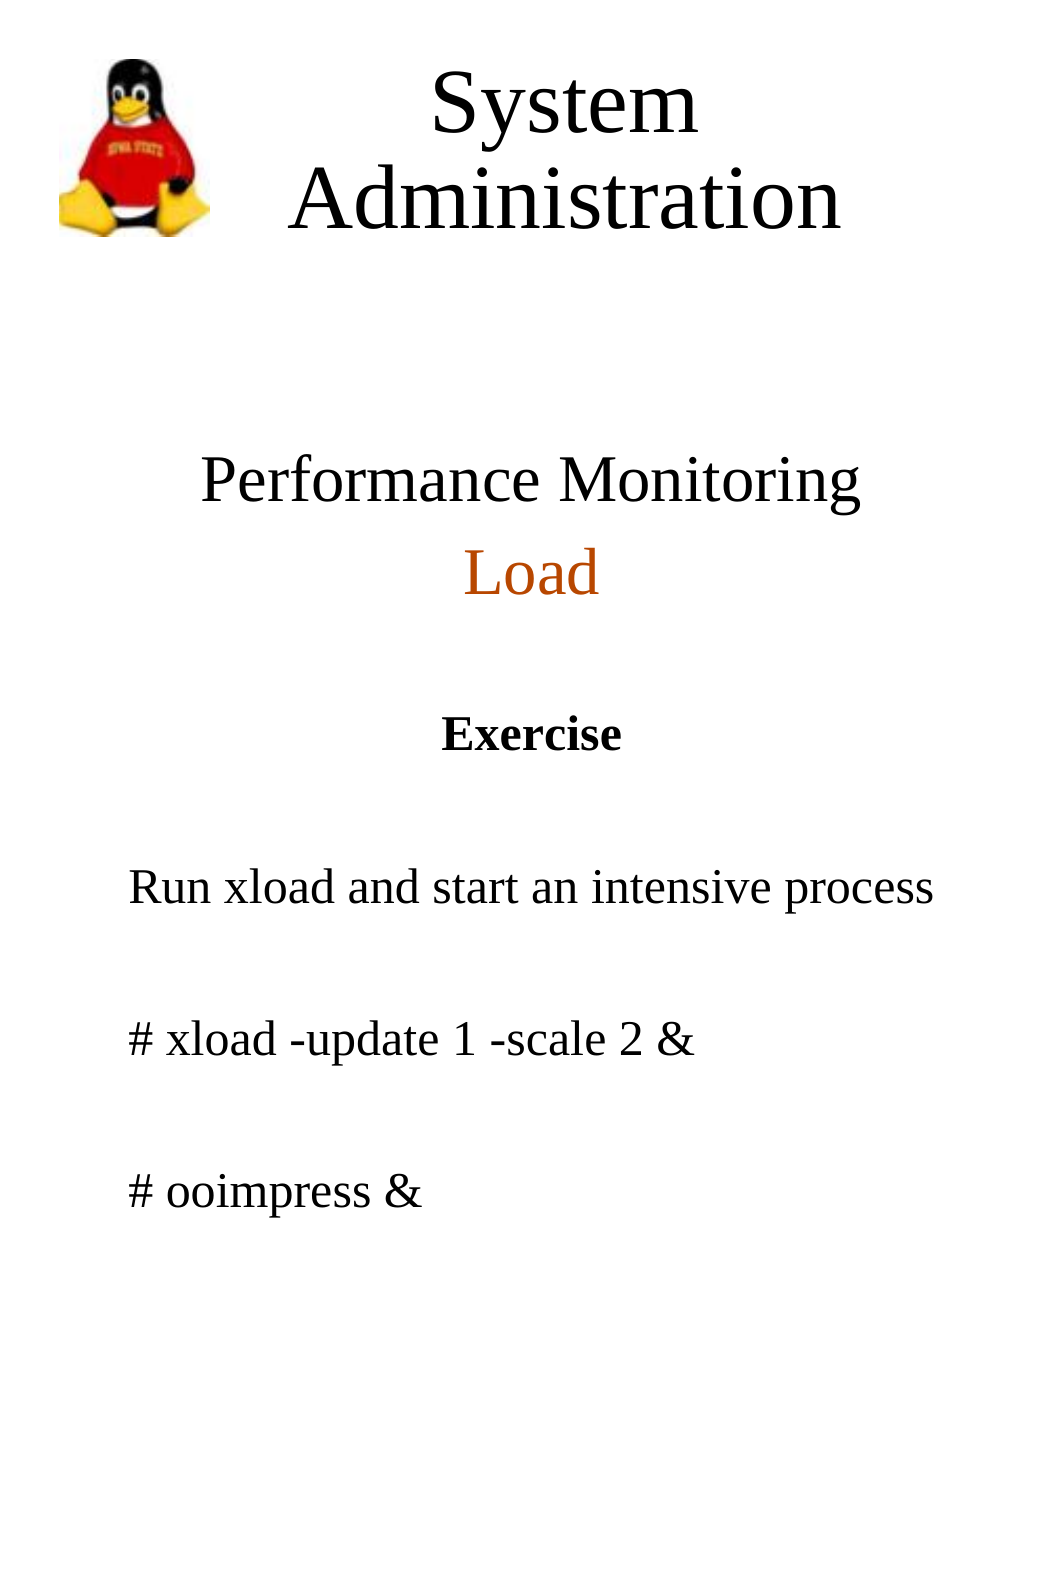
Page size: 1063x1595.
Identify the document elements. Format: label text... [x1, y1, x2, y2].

picture [59, 59, 210, 237]
subtitle Performance Monitoring Load Exercise Run xload and start an intensive process # xload -update 1 -scale 2 & # ooimpress & [128, 211, 936, 1583]
title System Administration [237, 28, 893, 211]
